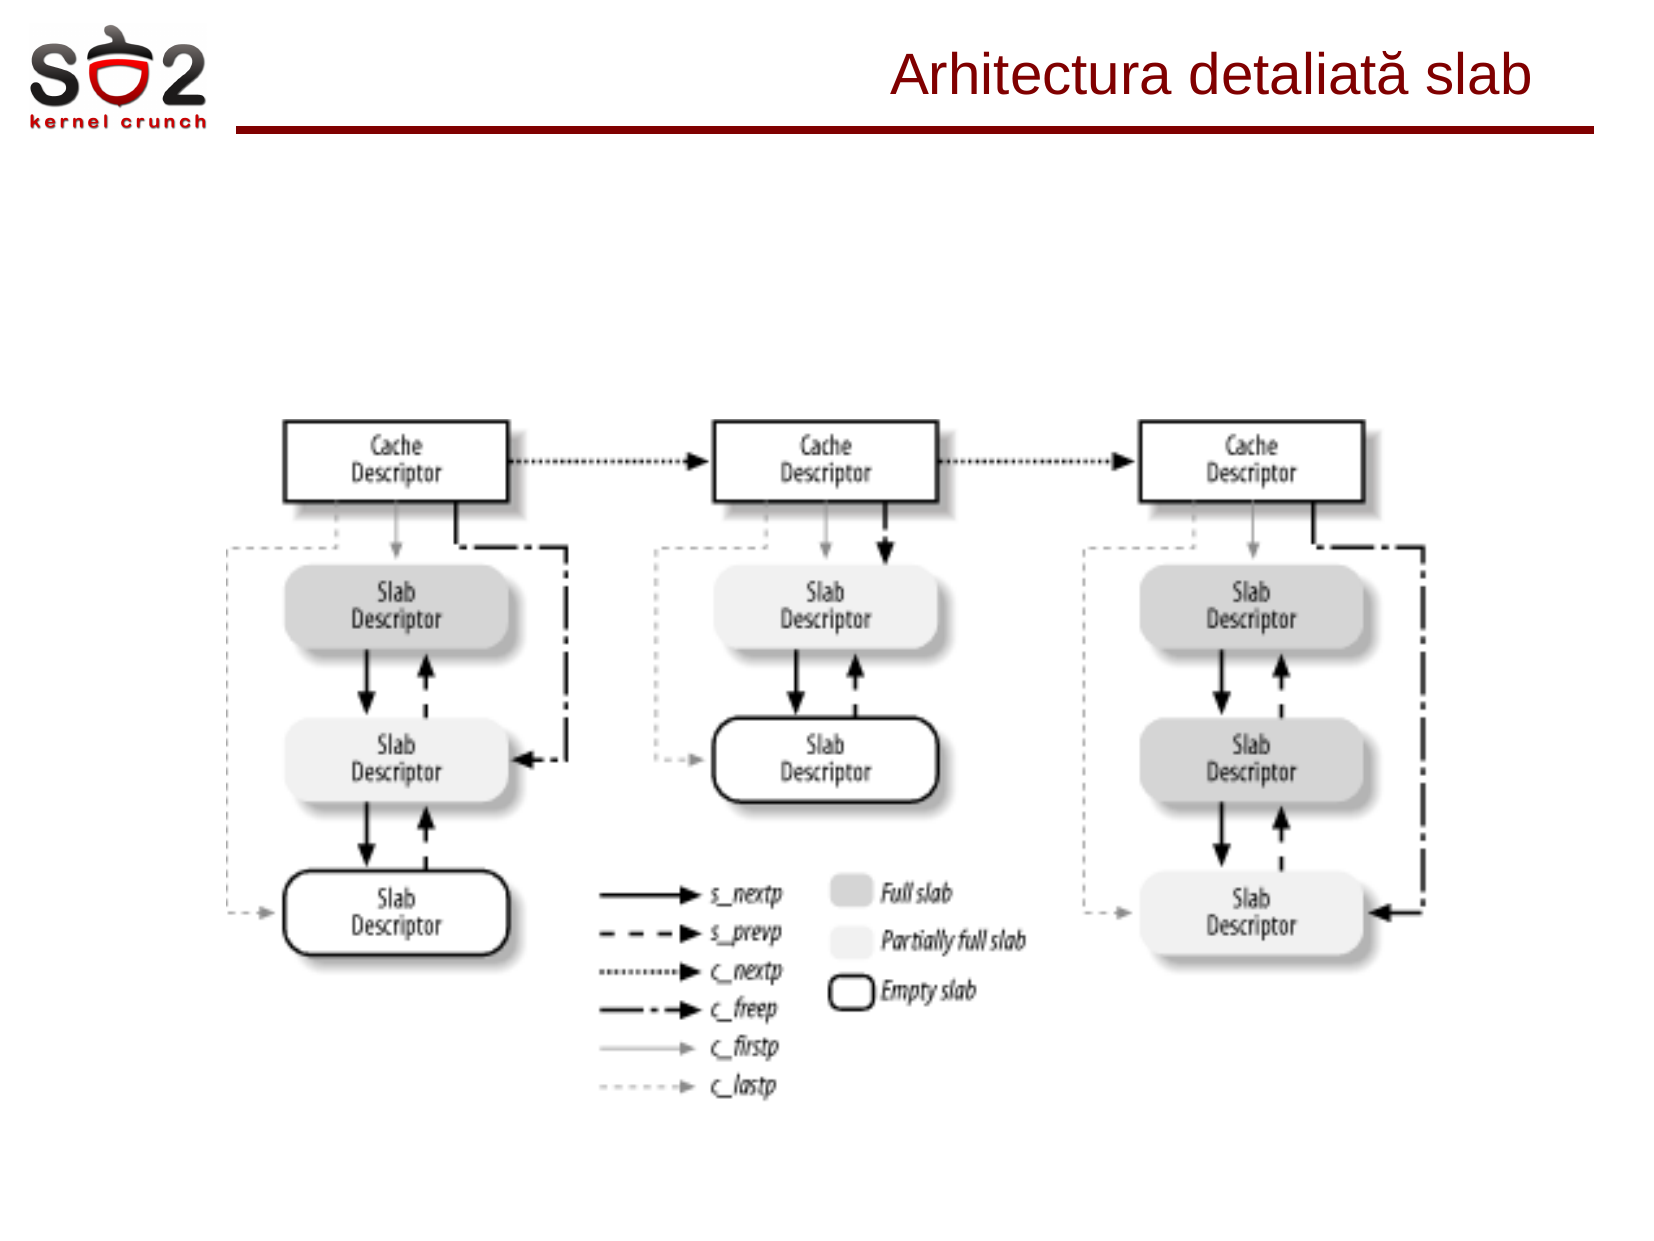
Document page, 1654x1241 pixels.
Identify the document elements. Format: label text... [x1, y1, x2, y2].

picture [226, 419, 1429, 1104]
picture [29, 23, 121, 130]
title Arhitectura detaliată slab [121, 1, 1534, 148]
